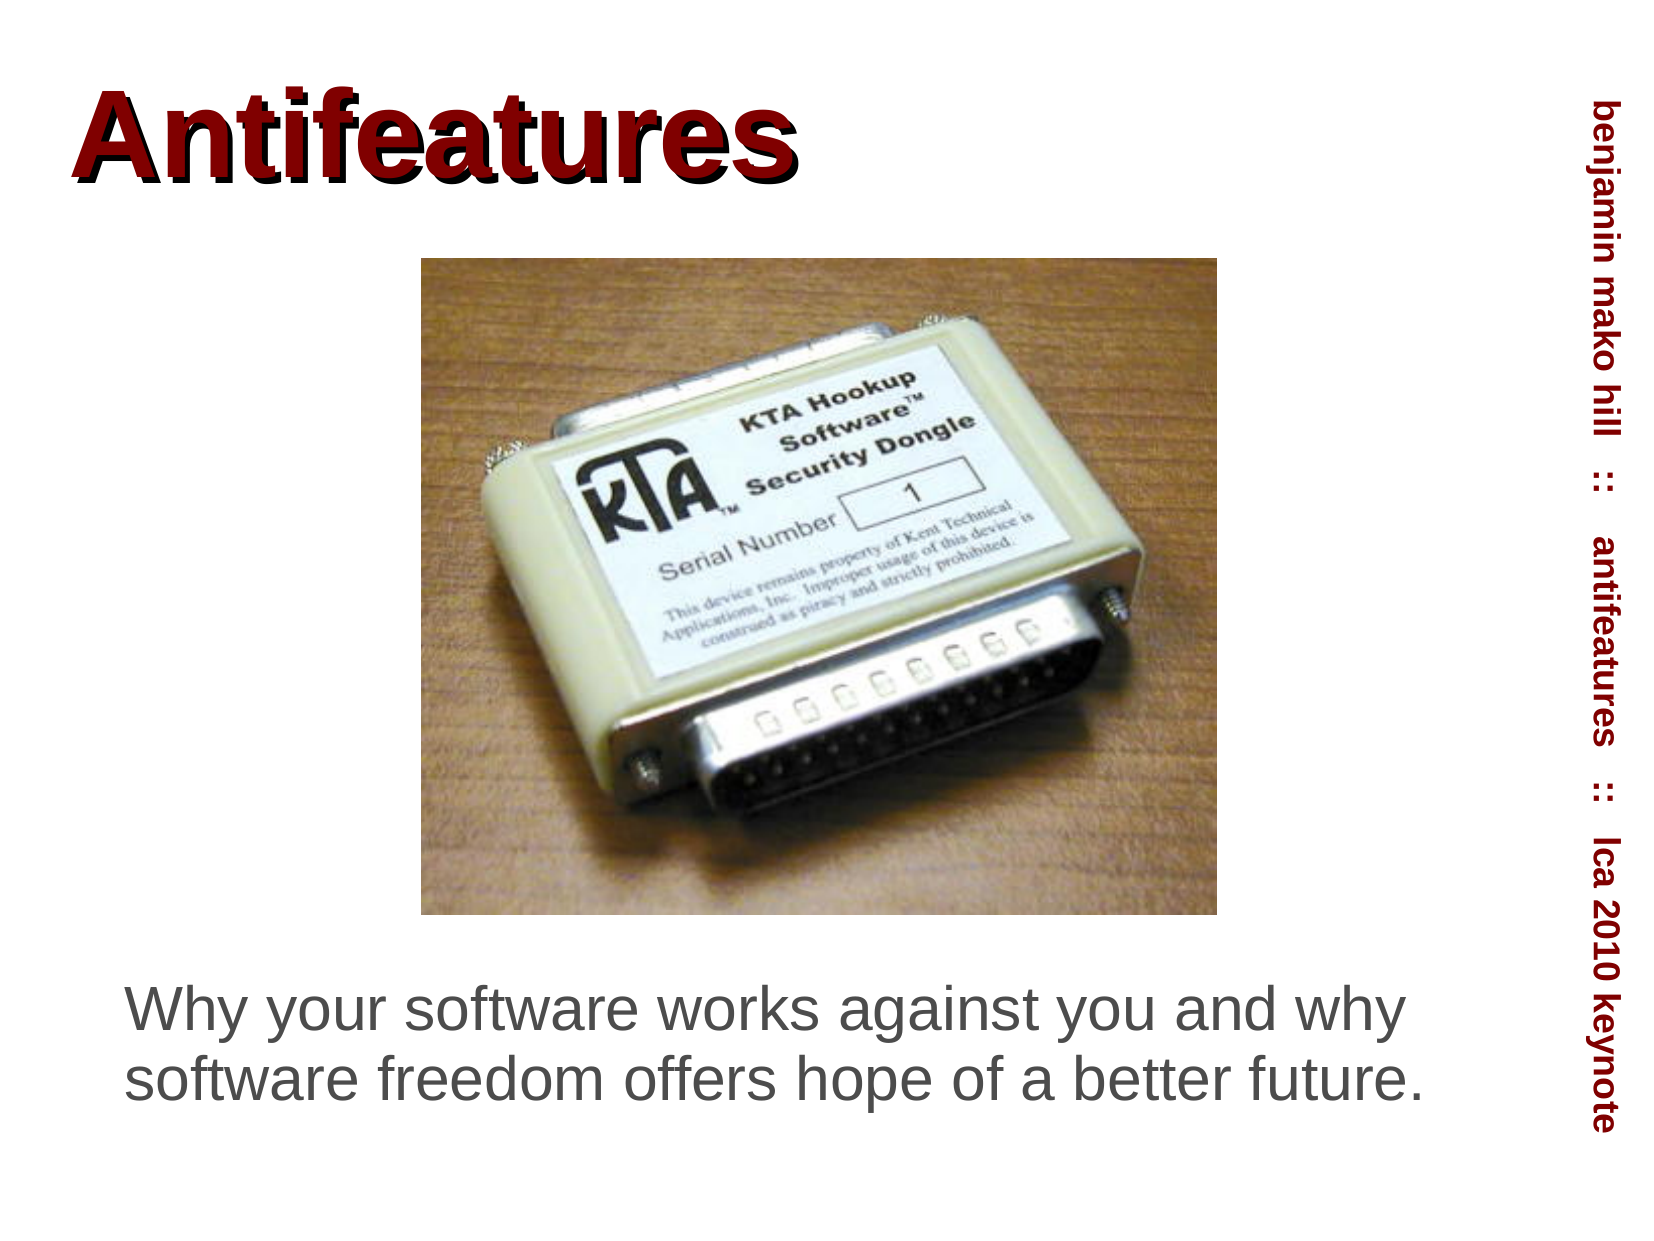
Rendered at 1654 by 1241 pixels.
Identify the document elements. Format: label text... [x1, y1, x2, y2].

picture [421, 258, 1217, 916]
text_box Why your software works against you and why software freedom offers hope of a better future. [109, 966, 1469, 1121]
title Antifeatures [68, 31, 1542, 239]
